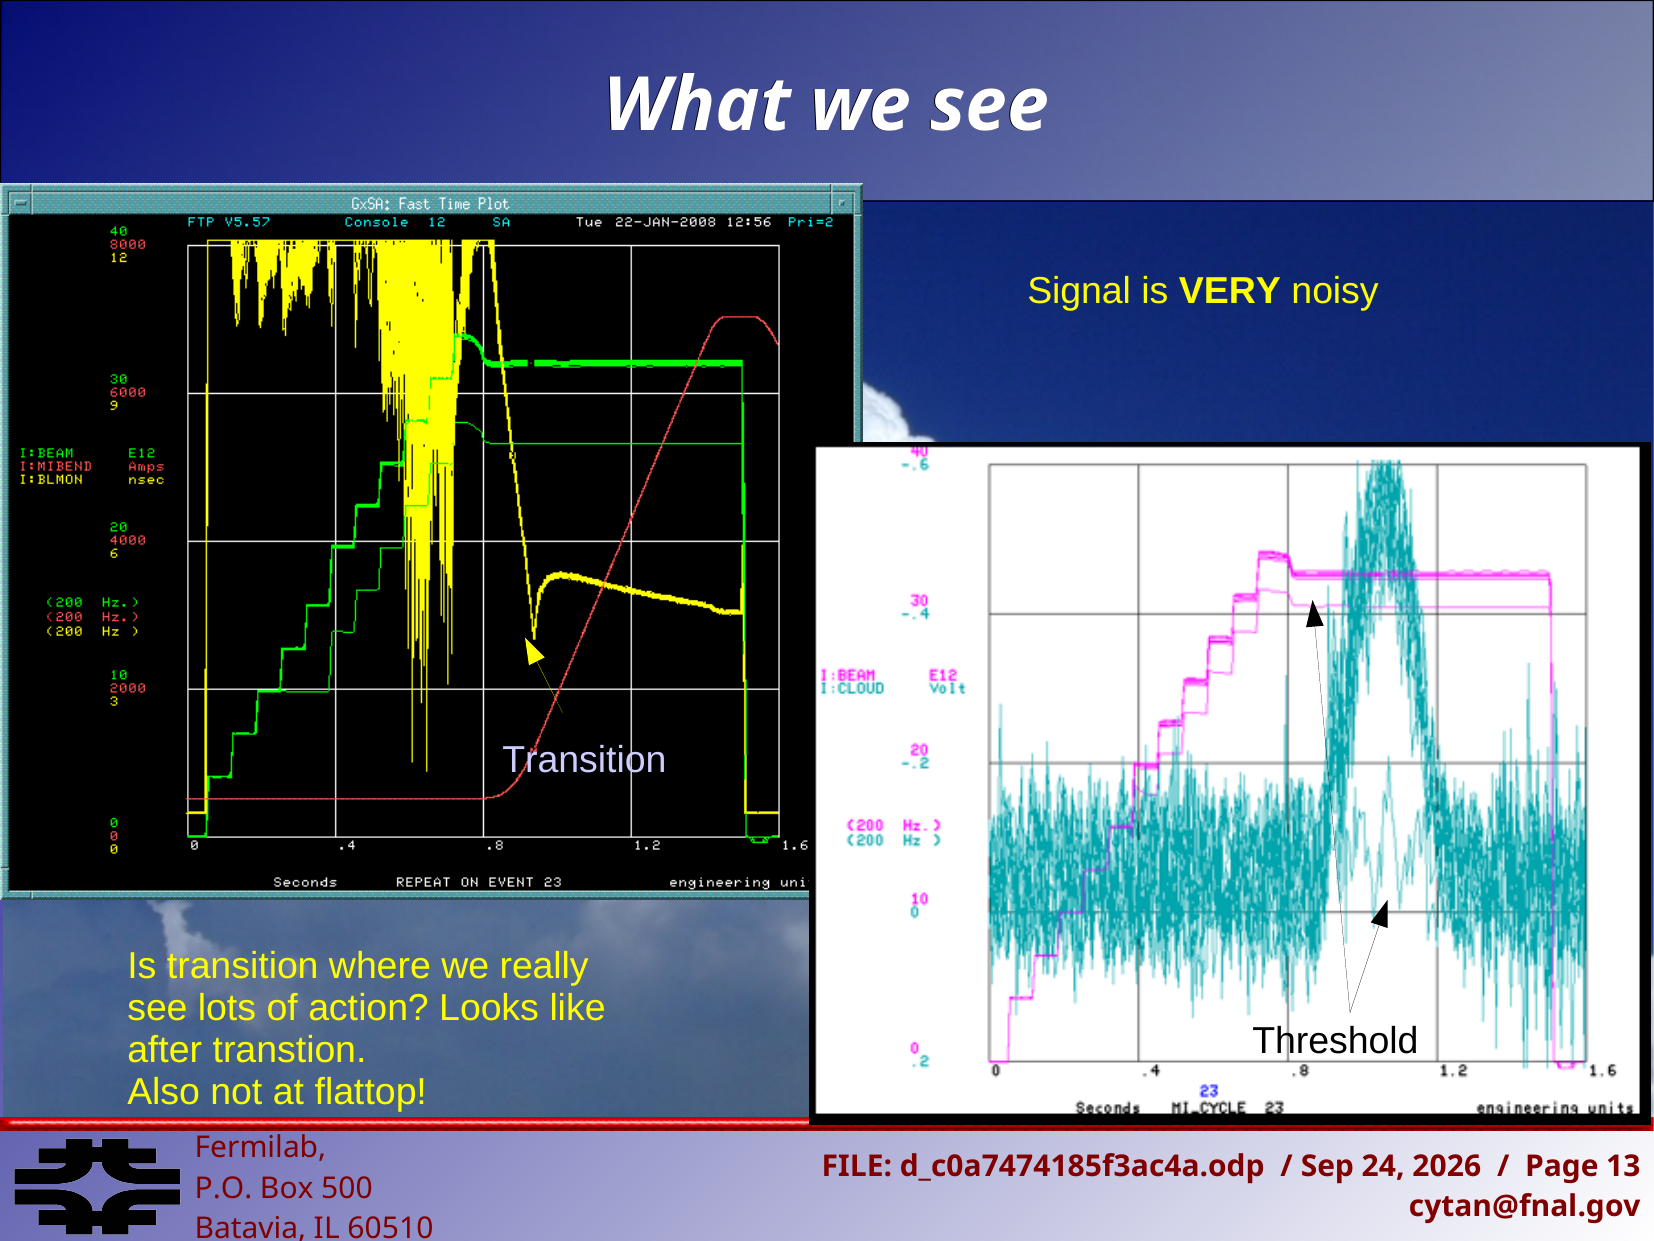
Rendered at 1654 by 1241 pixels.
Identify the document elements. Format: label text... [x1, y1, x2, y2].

text_box Signal is VERY noisy [1012, 262, 1538, 321]
picture [10, 1137, 184, 1236]
text_box Transition [487, 730, 751, 788]
text_box Is transition where we really see lots of action? Looks like after transtion. Also not at flattop! [112, 937, 638, 1121]
title What we see [0, 0, 1654, 204]
picture [0, 183, 1654, 1131]
text_box Threshold [1237, 1012, 1538, 1070]
